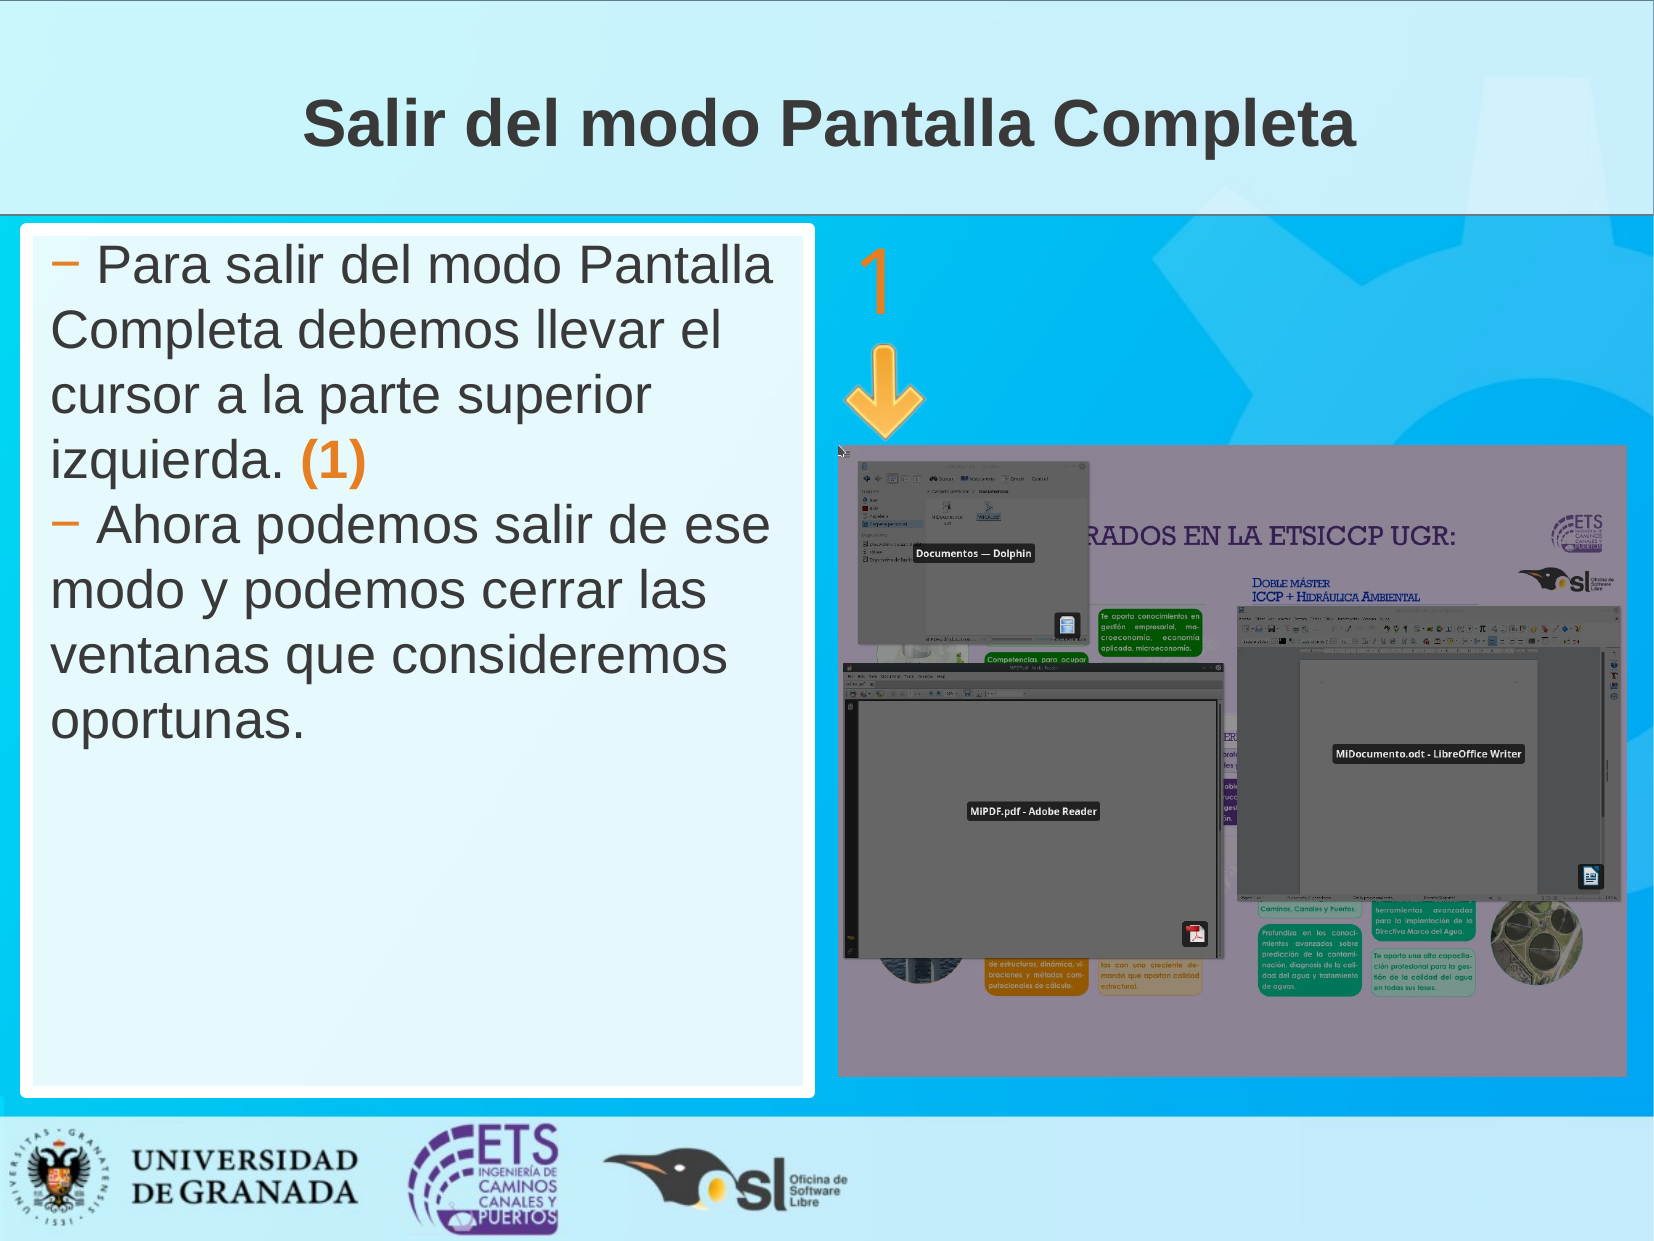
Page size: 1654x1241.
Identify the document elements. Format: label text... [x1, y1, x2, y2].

picture [0, 216, 1654, 1241]
text_box 1 [837, 215, 930, 338]
picture [844, 344, 926, 441]
picture [839, 216, 1654, 1076]
text_box Salir del modo Pantalla Completa [26, 24, 1634, 216]
text_box Para salir del modo Pantalla Completa debemos llevar el cursor a la parte superior izquierda. (1) Ahora podemos salir de ese modo y podemos cerrar las ventanas que consideremos oportunas. [26, 229, 810, 1093]
